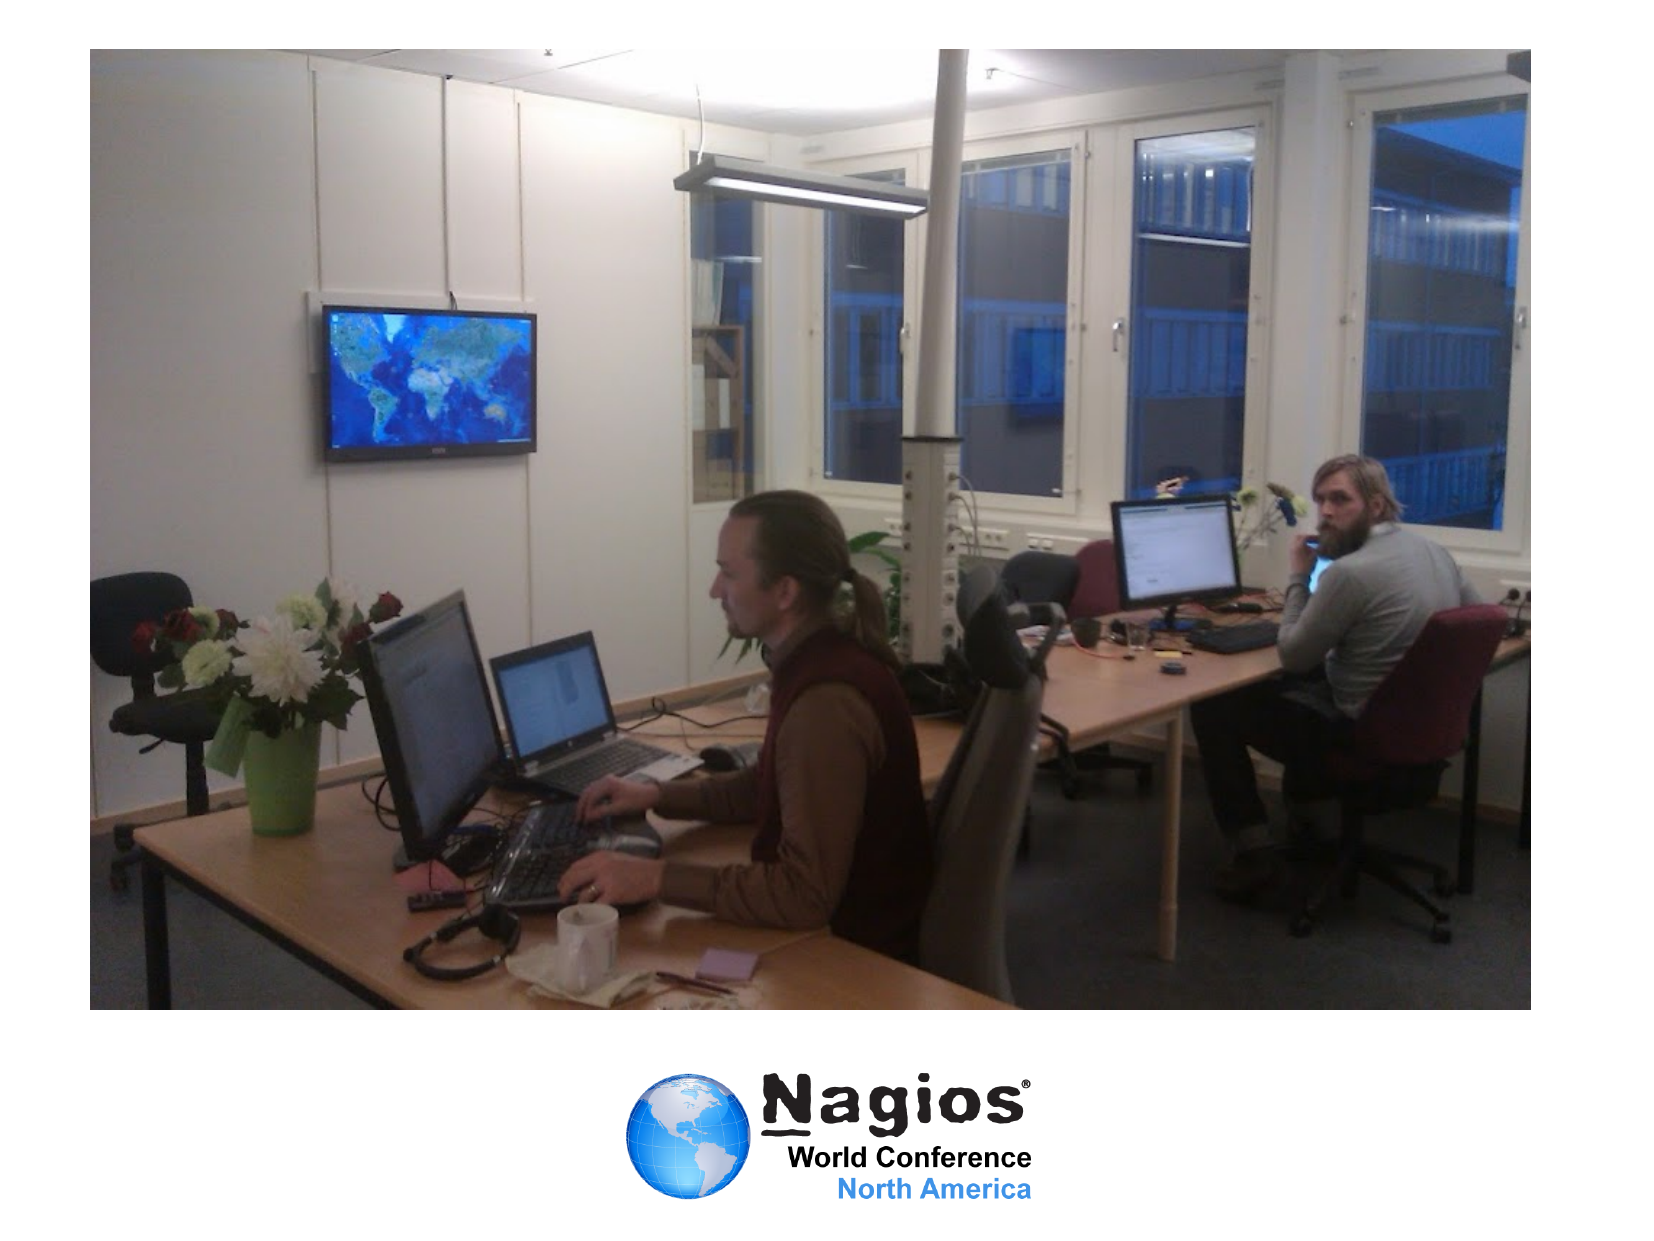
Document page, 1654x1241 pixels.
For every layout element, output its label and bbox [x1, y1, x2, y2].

picture [90, 49, 1531, 1010]
picture [626, 1072, 1032, 1226]
